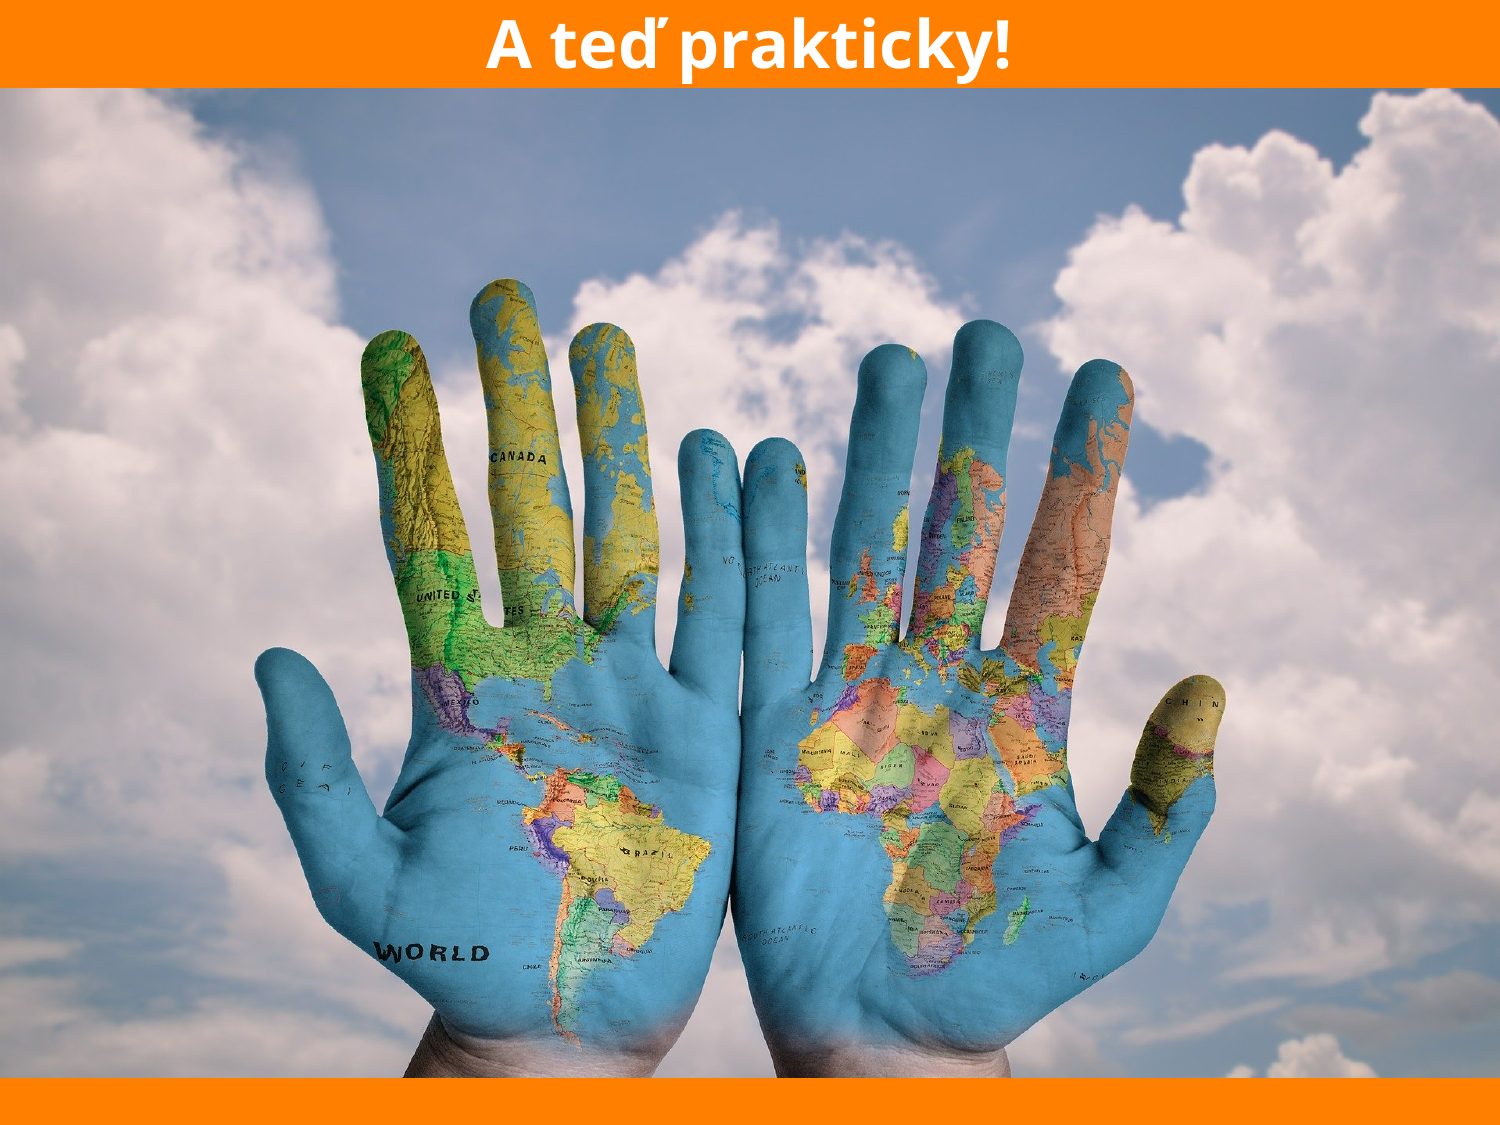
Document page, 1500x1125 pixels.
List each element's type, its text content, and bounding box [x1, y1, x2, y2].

text_box A teď prakticky! [0, 0, 1500, 88]
picture [0, 88, 1500, 1078]
text_box [0, 1078, 1500, 1125]
